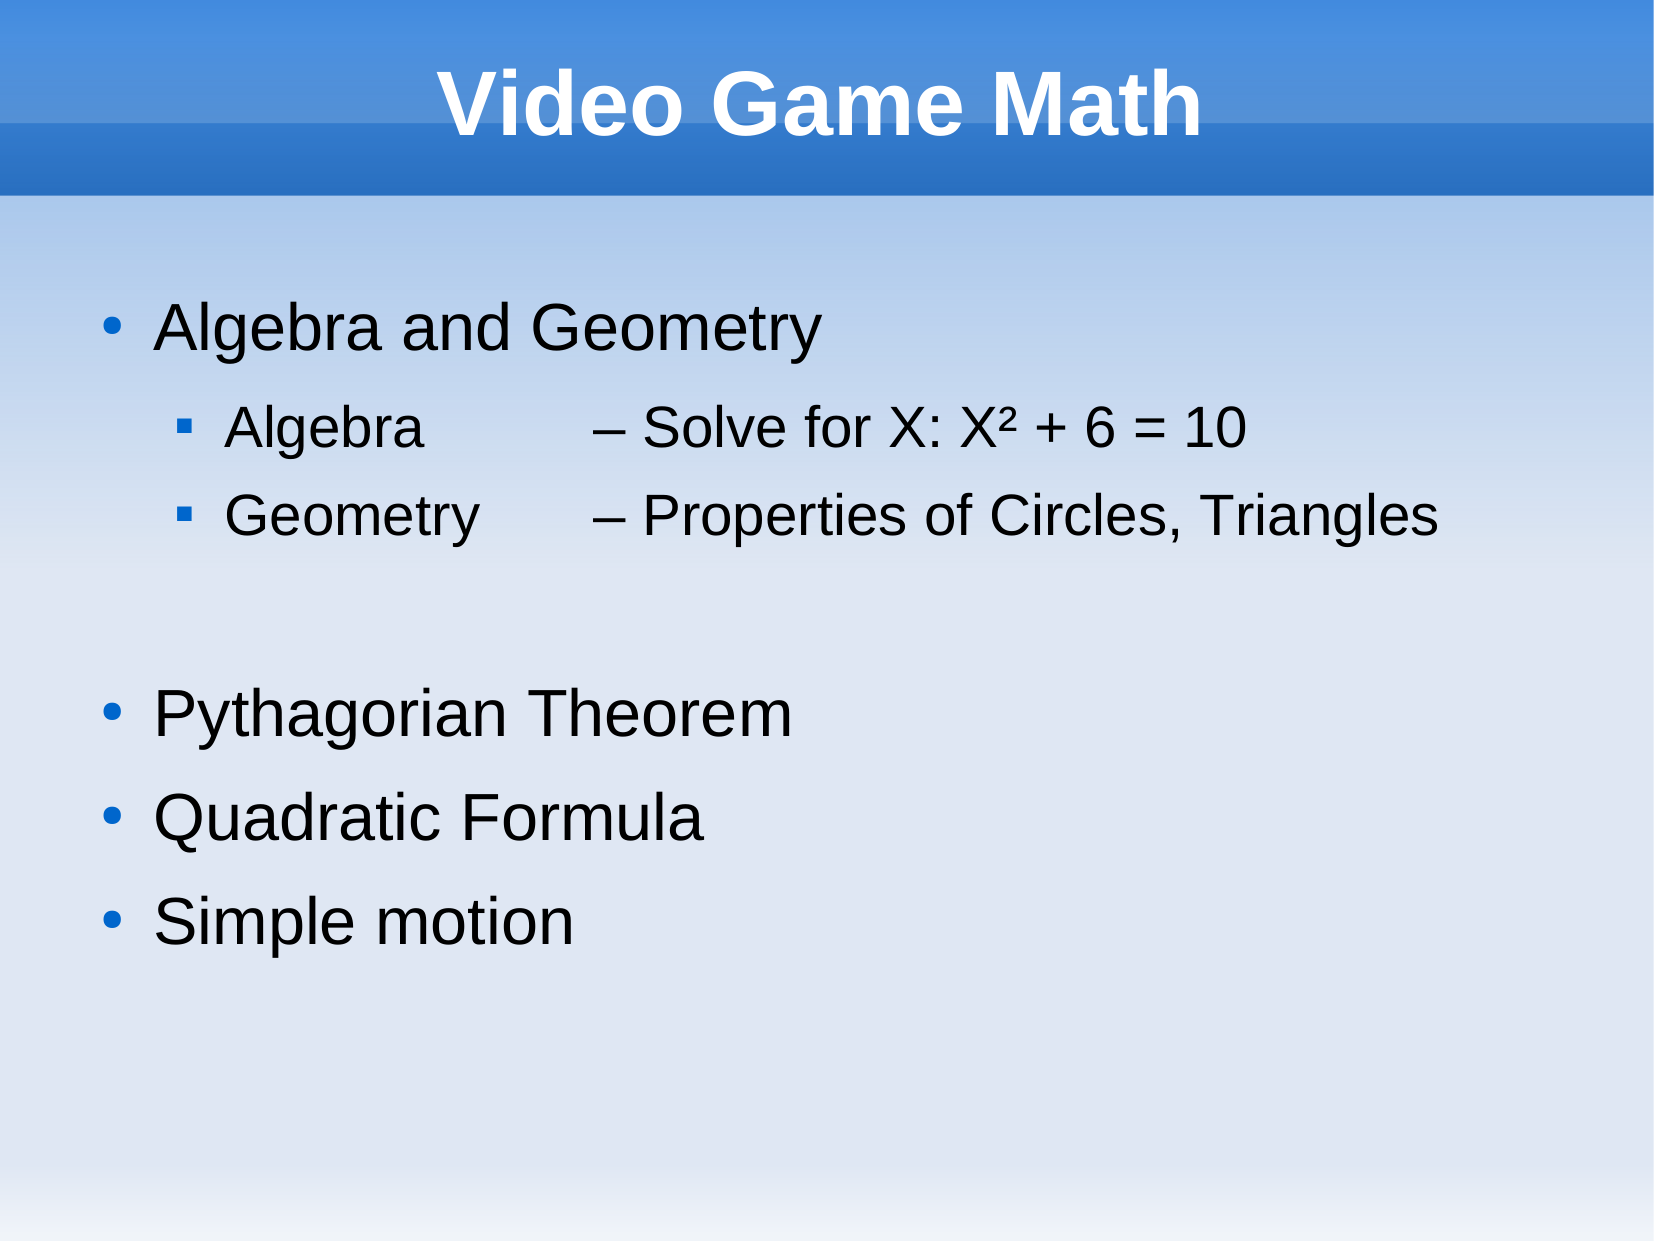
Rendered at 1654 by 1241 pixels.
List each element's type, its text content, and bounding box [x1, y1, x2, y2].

title Video Game Math [76, 0, 1565, 208]
picture [0, 0, 1654, 1241]
list Algebra and Geometry Algebra – Solve for X: X² + 6 = 10 Geometry – Properties of Circles, Triangles Pythagorian Theorem Quadratic Formula Simple motion [82, 290, 1571, 1109]
